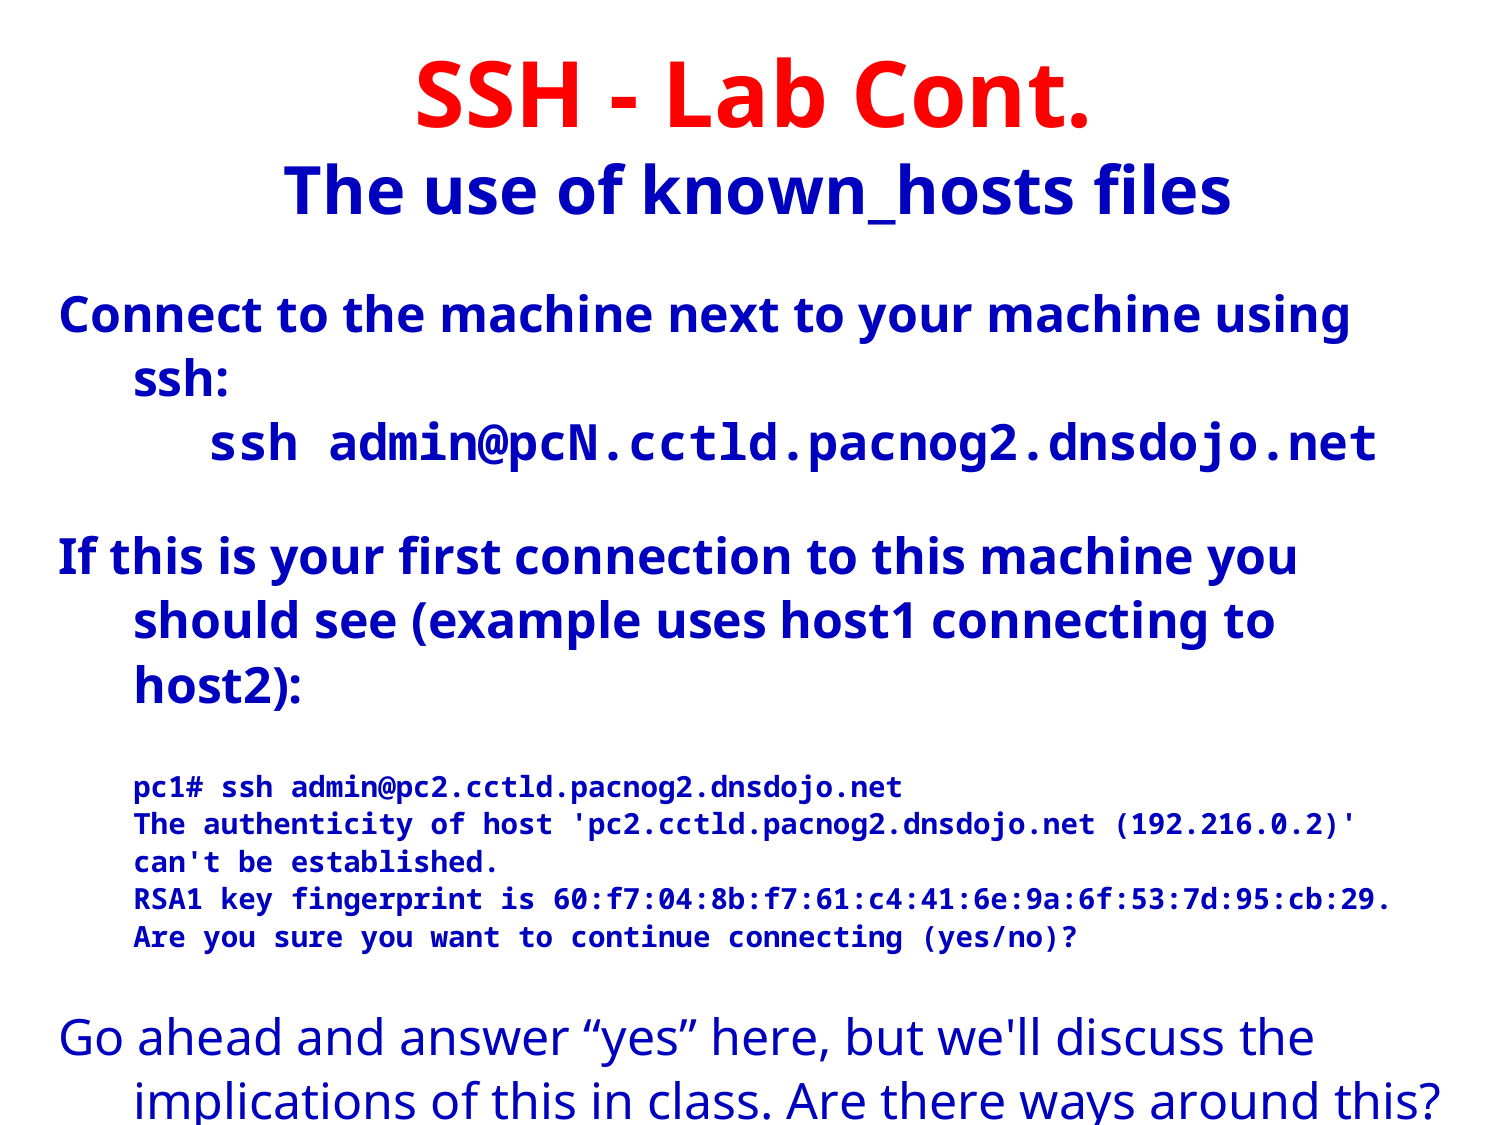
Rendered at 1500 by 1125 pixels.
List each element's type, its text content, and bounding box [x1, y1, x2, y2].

list The use of known_hosts files Connect to the machine next to your machine using ssh: ssh admin@pcN.cctld.pacnog2.dnsdojo.net If this is your first connection to this machine you should see (example uses host1 connecting to host2): pc1# ssh admin@pc2.cctld.pacnog2.dnsdojo.net The authenticity of host 'pc2.cctld.pacnog2.dnsdojo.net (192.216.0.2)' can't be established. RSA1 key fingerprint is 60:f7:04:8b:f7:61:c4:41:6e:9a:6f:53:7d:95:cb:29. Are you sure you want to continue connecting (yes/no)? Go ahead and answer “yes” here, but we'll discuss the implications of this in class. Are there ways around this? Could this be a “man in the middle” attack? What file is created or updated? Why? [58, 145, 1459, 1073]
title SSH - Lab Cont. [191, 29, 1341, 147]
